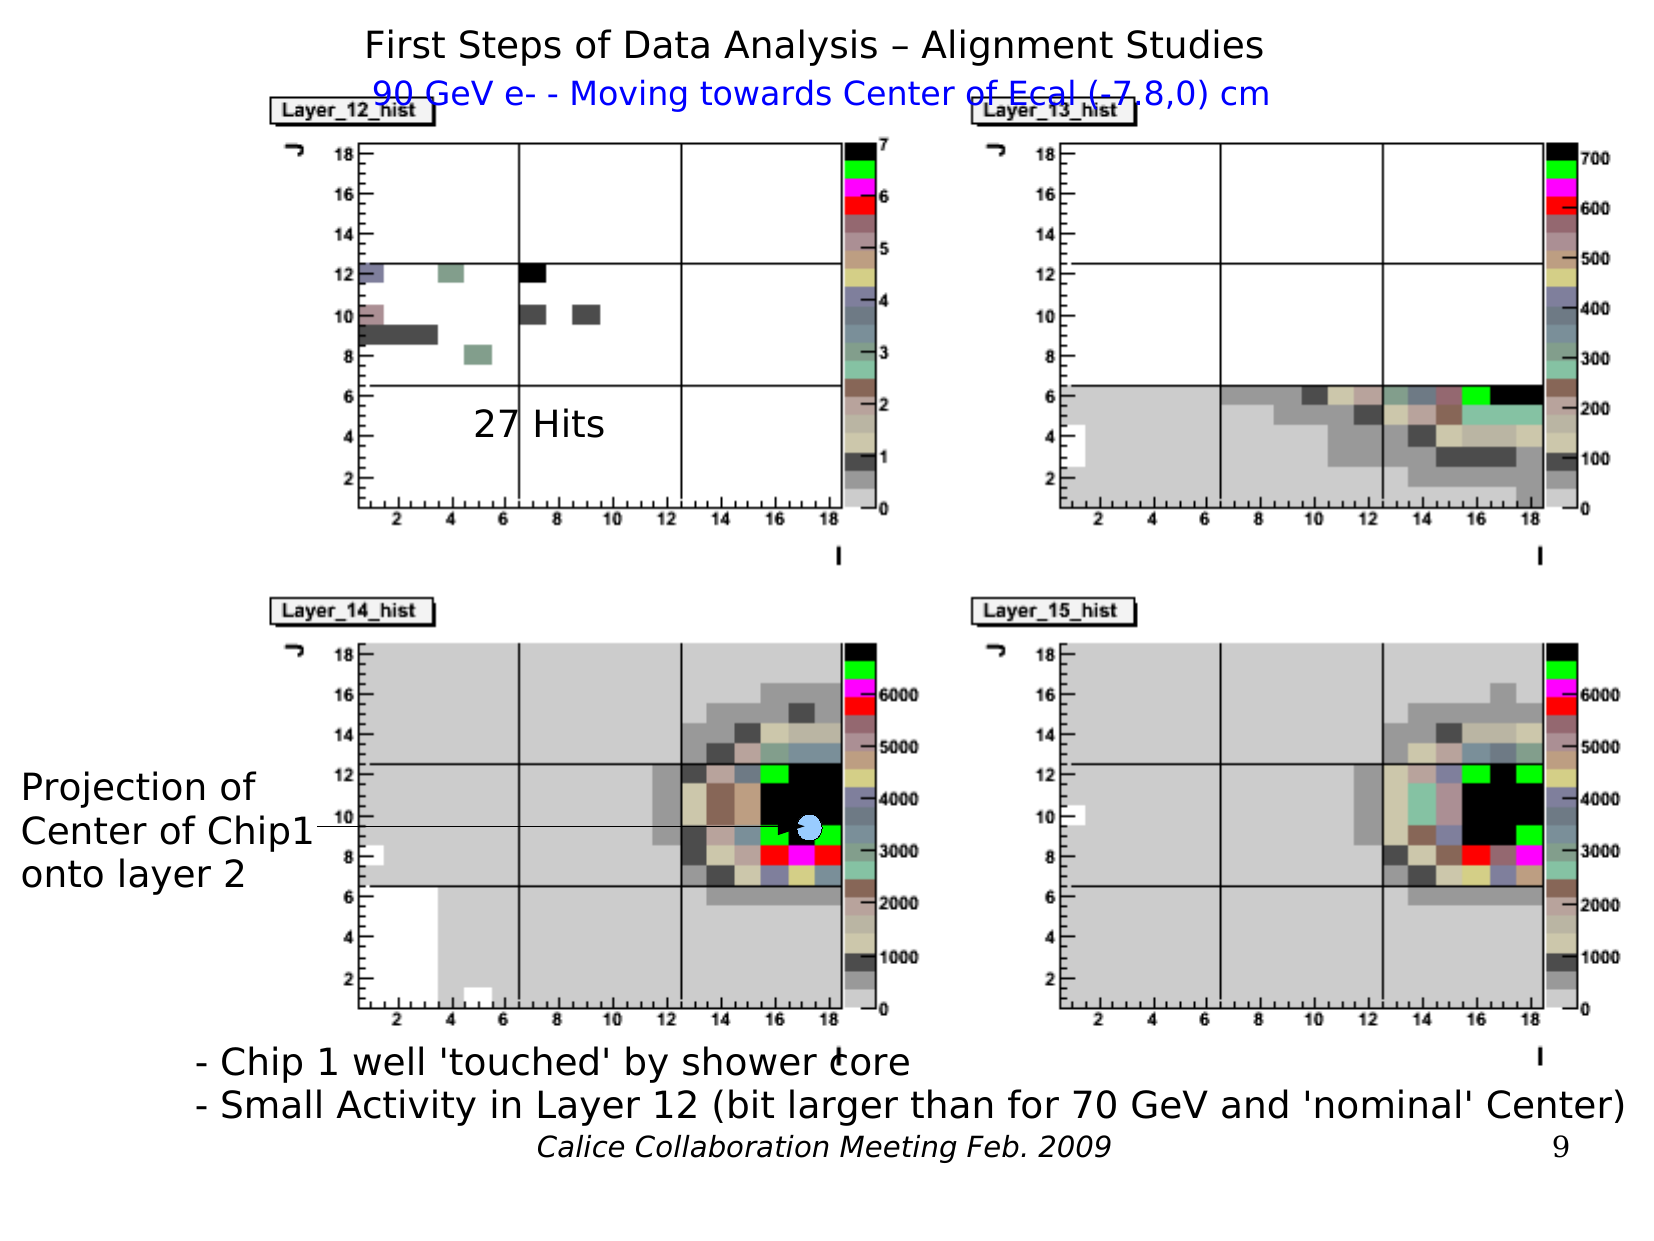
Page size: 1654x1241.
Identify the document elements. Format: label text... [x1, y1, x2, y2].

text_box [796, 813, 823, 841]
text_box 27 Hits [458, 395, 618, 455]
text_box First Steps of Data Analysis – Alignment Studies [349, 16, 1261, 76]
text_box 90 GeV e- - Moving towards Center of Ecal (-7.8,0) cm [357, 67, 1270, 121]
text_box - Chip 1 well 'touched' by shower core - Small Activity in Layer 12 (bit larger than for 70 GeV and 'nominal' Center) [180, 1033, 1613, 1136]
picture [250, 85, 1653, 1086]
text_box Projection of Center of Chip1 onto layer 2 [5, 758, 335, 905]
